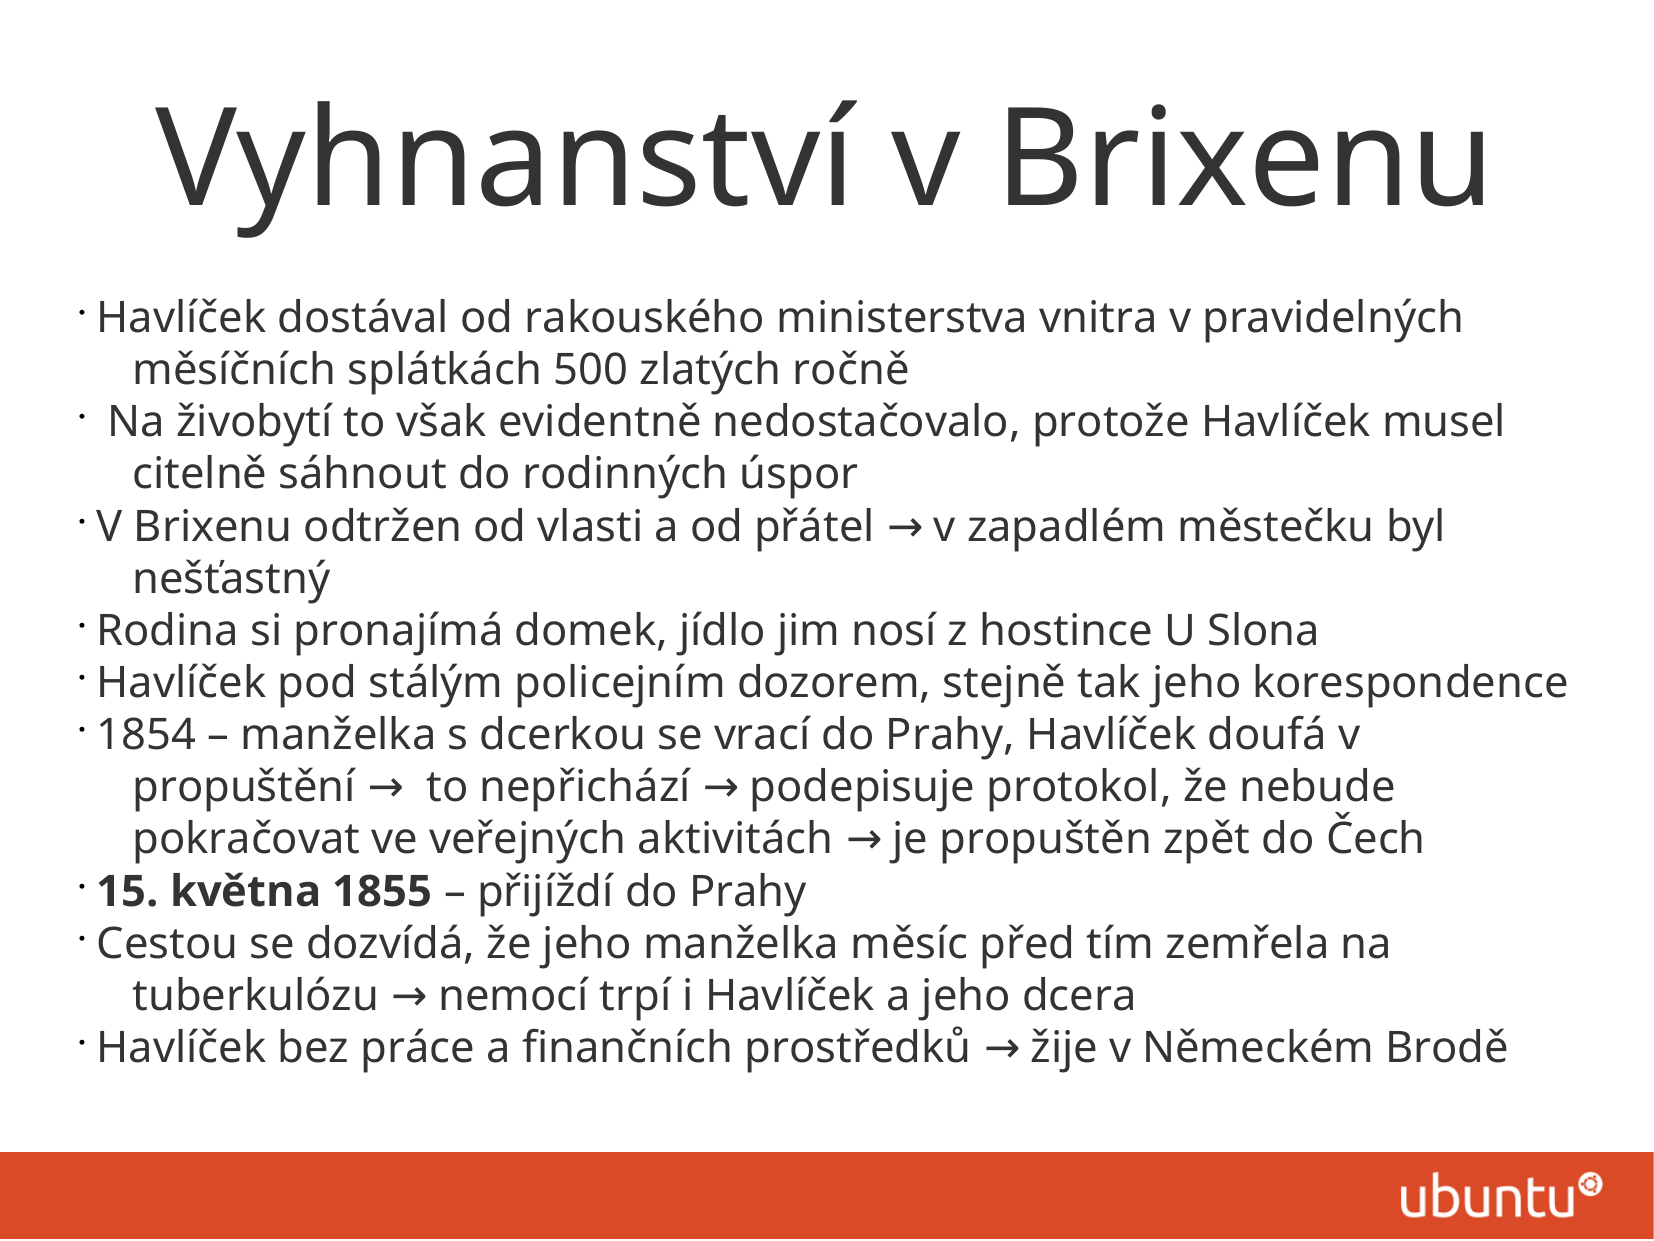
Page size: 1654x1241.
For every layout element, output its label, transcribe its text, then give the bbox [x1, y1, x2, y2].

picture [0, 1152, 1654, 1239]
title Vyhnanství v Brixenu [56, 74, 1596, 249]
list Havlíček dostával od rakouského ministerstva vnitra v pravidelných měsíčních splátkách 500 zlatých ročně Na živobytí to však evidentně nedostačovalo, protože Havlíček musel citelně sáhnout do rodinných úspor V Brixenu odtržen od vlasti a od přátel → v zapadlém městečku byl nešťastný Rodina si pronajímá domek, jídlo jim nosí z hostince U Slona Havlíček pod stálým policejním dozorem, stejně tak jeho korespondence 1854 – manželka s dcerkou se vrací do Prahy, Havlíček doufá v propuštění → to nepřichází → podepisuje protokol, že nebude pokračovat ve veřejných aktivitách → je propuštěn zpět do Čech 15. května 1855 – přijíždí do Prahy Cestou se dozvídá, že jeho manželka měsíc před tím zemřela na tuberkulózu → nemocí trpí i Havlíček a jeho dcera Havlíček bez práce a finančních prostředků → žije v Německém Brodě [70, 280, 1583, 1100]
